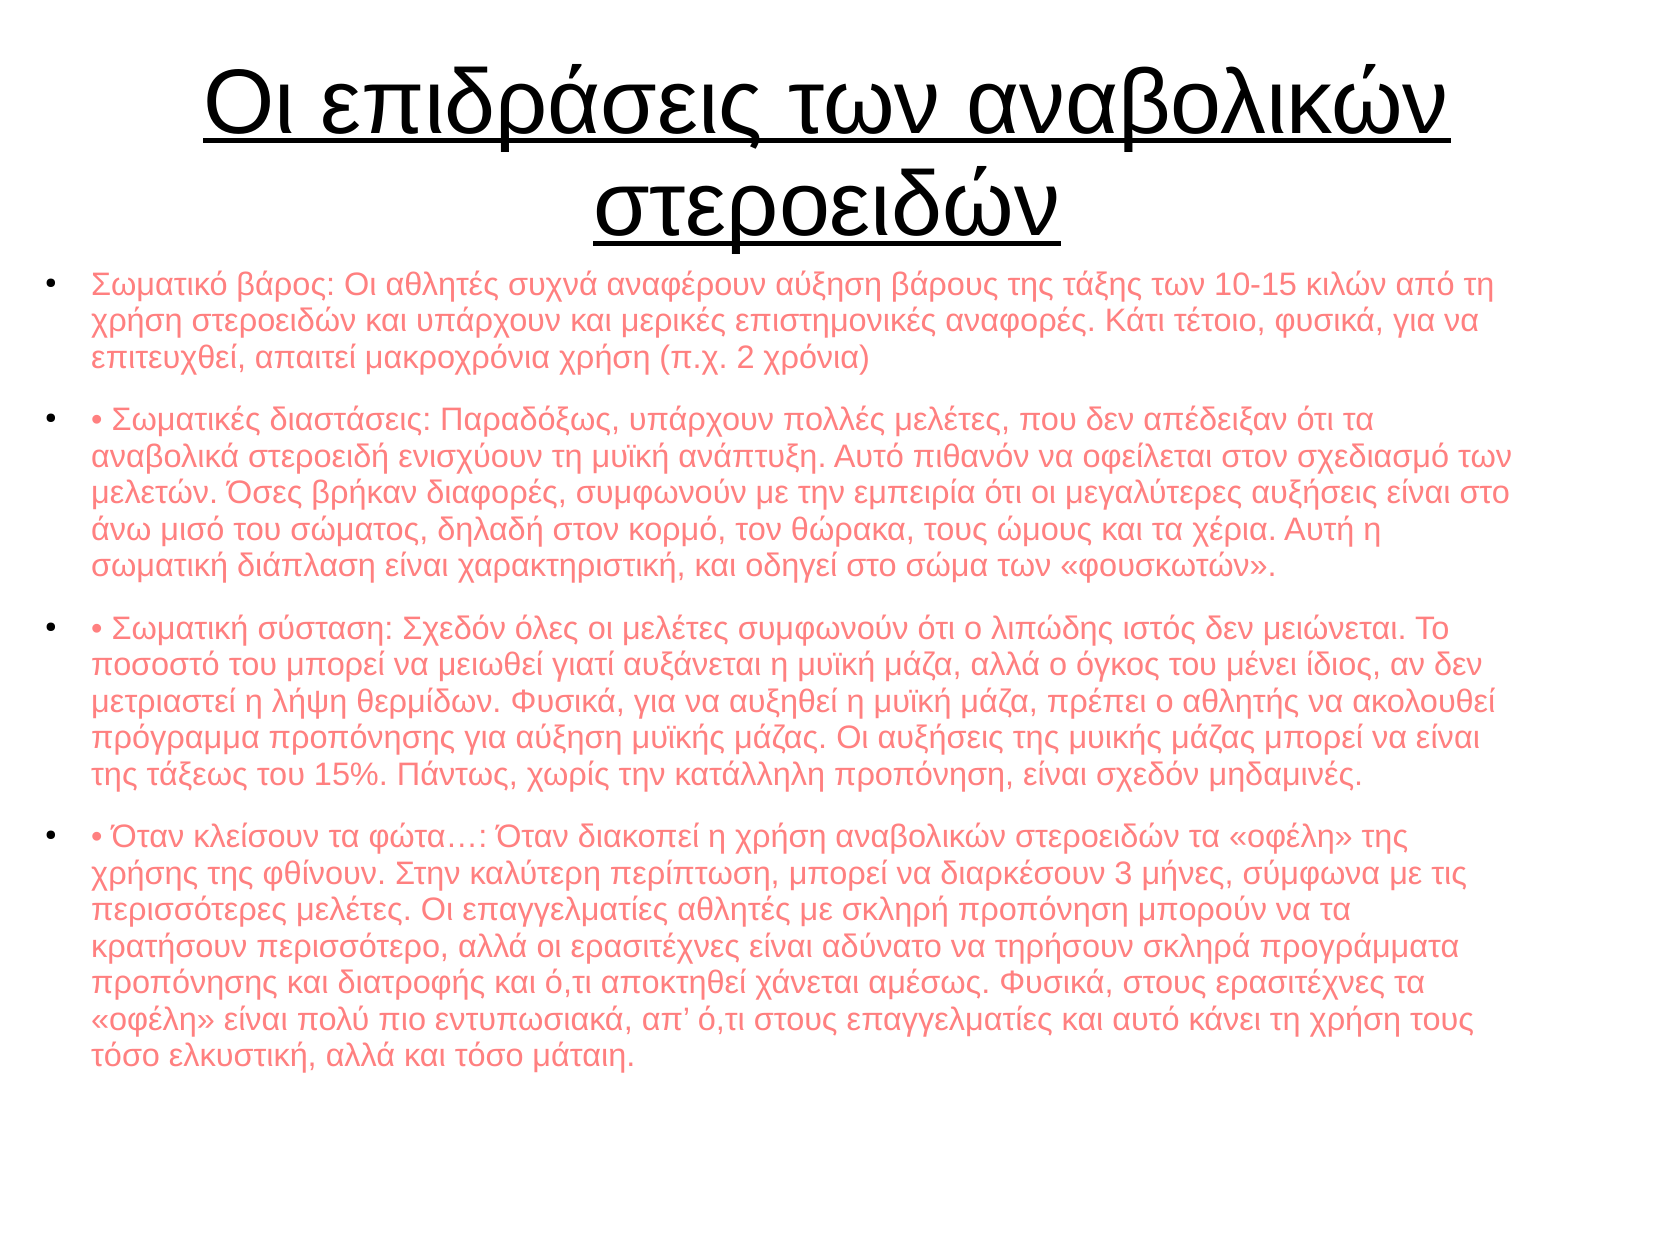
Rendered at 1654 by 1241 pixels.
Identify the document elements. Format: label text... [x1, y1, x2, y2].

list Σωματικό βάρος: Οι αθλητές συχνά αναφέρουν αύξηση βάρους της τάξης των 10-15 κιλών από τη χρήση στεροειδών και υπάρχουν και μερικές επιστημονικές αναφορές. Κάτι τέτοιο, φυσικά, για να επιτευχθεί, απαιτεί μακροχρόνια χρήση (π.χ. 2 χρόνια) • Σωματικές διαστάσεις: Παραδόξως, υπάρχουν πολλές μελέτες, που δεν απέδειξαν ότι τα αναβολικά στεροειδή ενισχύουν τη μυϊκή ανάπτυξη. Αυτό πιθανόν να οφείλεται στον σχεδιασμό των μελετών. Όσες βρήκαν διαφορές, συμφωνούν με την εμπειρία ότι οι μεγαλύτερες αυξήσεις είναι στο άνω μισό του σώματος, δηλαδή στον κορμό, τον θώρακα, τους ώμους και τα χέρια. Αυτή η σωματική διάπλαση είναι χαρακτηριστική, και οδηγεί στο σώμα των «φουσκωτών». • Σωματική σύσταση: Σχεδόν όλες οι μελέτες συμφωνούν ότι ο λιπώδης ιστός δεν μειώνεται. Το ποσοστό του μπορεί να μειωθεί γιατί αυξάνεται η μυϊκή μάζα, αλλά ο όγκος του μένει ίδιος, αν δεν μετριαστεί η λήψη θερμίδων. Φυσικά, για να αυξηθεί η μυϊκή μάζα, πρέπει ο αθλητής να ακολουθεί πρόγραμμα προπόνησης για αύξηση μυϊκής μάζας. Οι αυξήσεις της μυικής μάζας μπορεί να είναι της τάξεως του 15%. Πάντως, χωρίς την κατάλληλη προπόνηση, είναι σχεδόν μηδαμινές. • Όταν κλείσουν τα φώτα…: Όταν διακοπεί η χρήση αναβολικών στεροειδών τα «οφέλη» της χρήσης της φθίνουν. Στην καλύτερη περίπτωση, μπορεί να διαρκέσουν 3 μήνες, σύμφωνα με τις περισσότερες μελέτες. Οι επαγγελματίες αθλητές με σκληρή προπόνηση μπορούν να τα κρατήσουν περισσότερο, αλλά οι ερασιτέχνες είναι αδύνατο να τηρήσουν σκληρά προγράμματα προπόνησης και διατροφής και ό,τι αποκτηθεί χάνεται αμέσως. Φυσικά, στους ερασιτέχνες τα «οφέλη» είναι πολύ πιο εντυπωσιακά, απ’ ό,τι στους επαγγελματίες και αυτό κάνει τη χρήση τους τόσο ελκυστική, αλλά και τόσο μάταιη. [29, 265, 1518, 1085]
title Οι επιδράσεις των αναβολικών στεροειδών [82, 49, 1571, 257]
